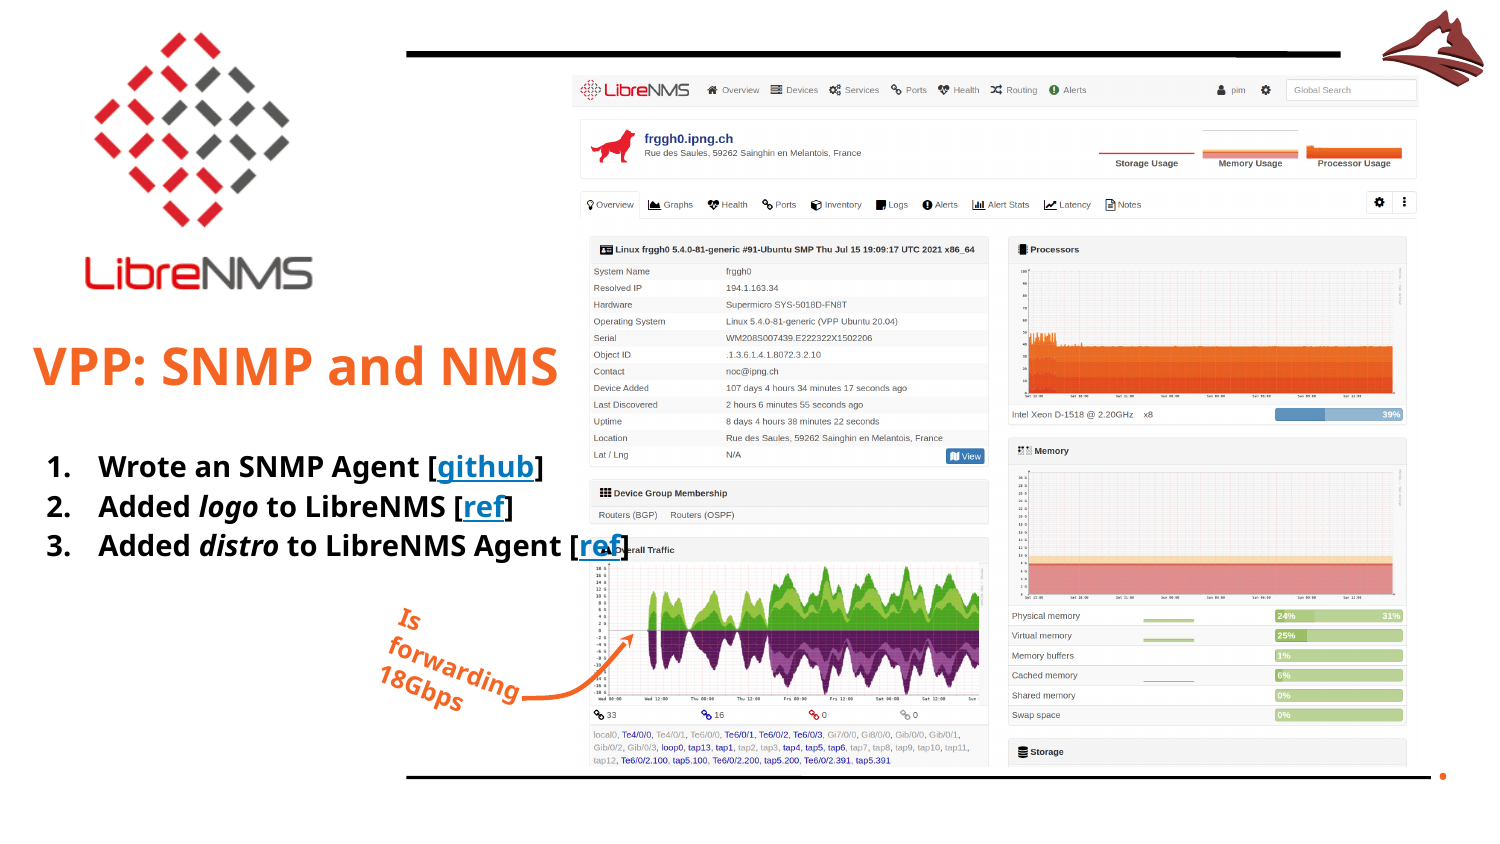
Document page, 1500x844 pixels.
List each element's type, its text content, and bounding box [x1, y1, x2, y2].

picture [38, 7, 350, 319]
text_box • [1422, 743, 1475, 809]
title VPP: SNMP and NMS [18, 318, 1056, 423]
text_box Is forwarding 18Gbps [350, 580, 582, 765]
text_box Wrote an SNMP Agent [github] Added logo to LibreNMS [ref] Added distro to LibreNMS Agent [ref] [8, 433, 725, 583]
picture [572, 10, 1484, 767]
